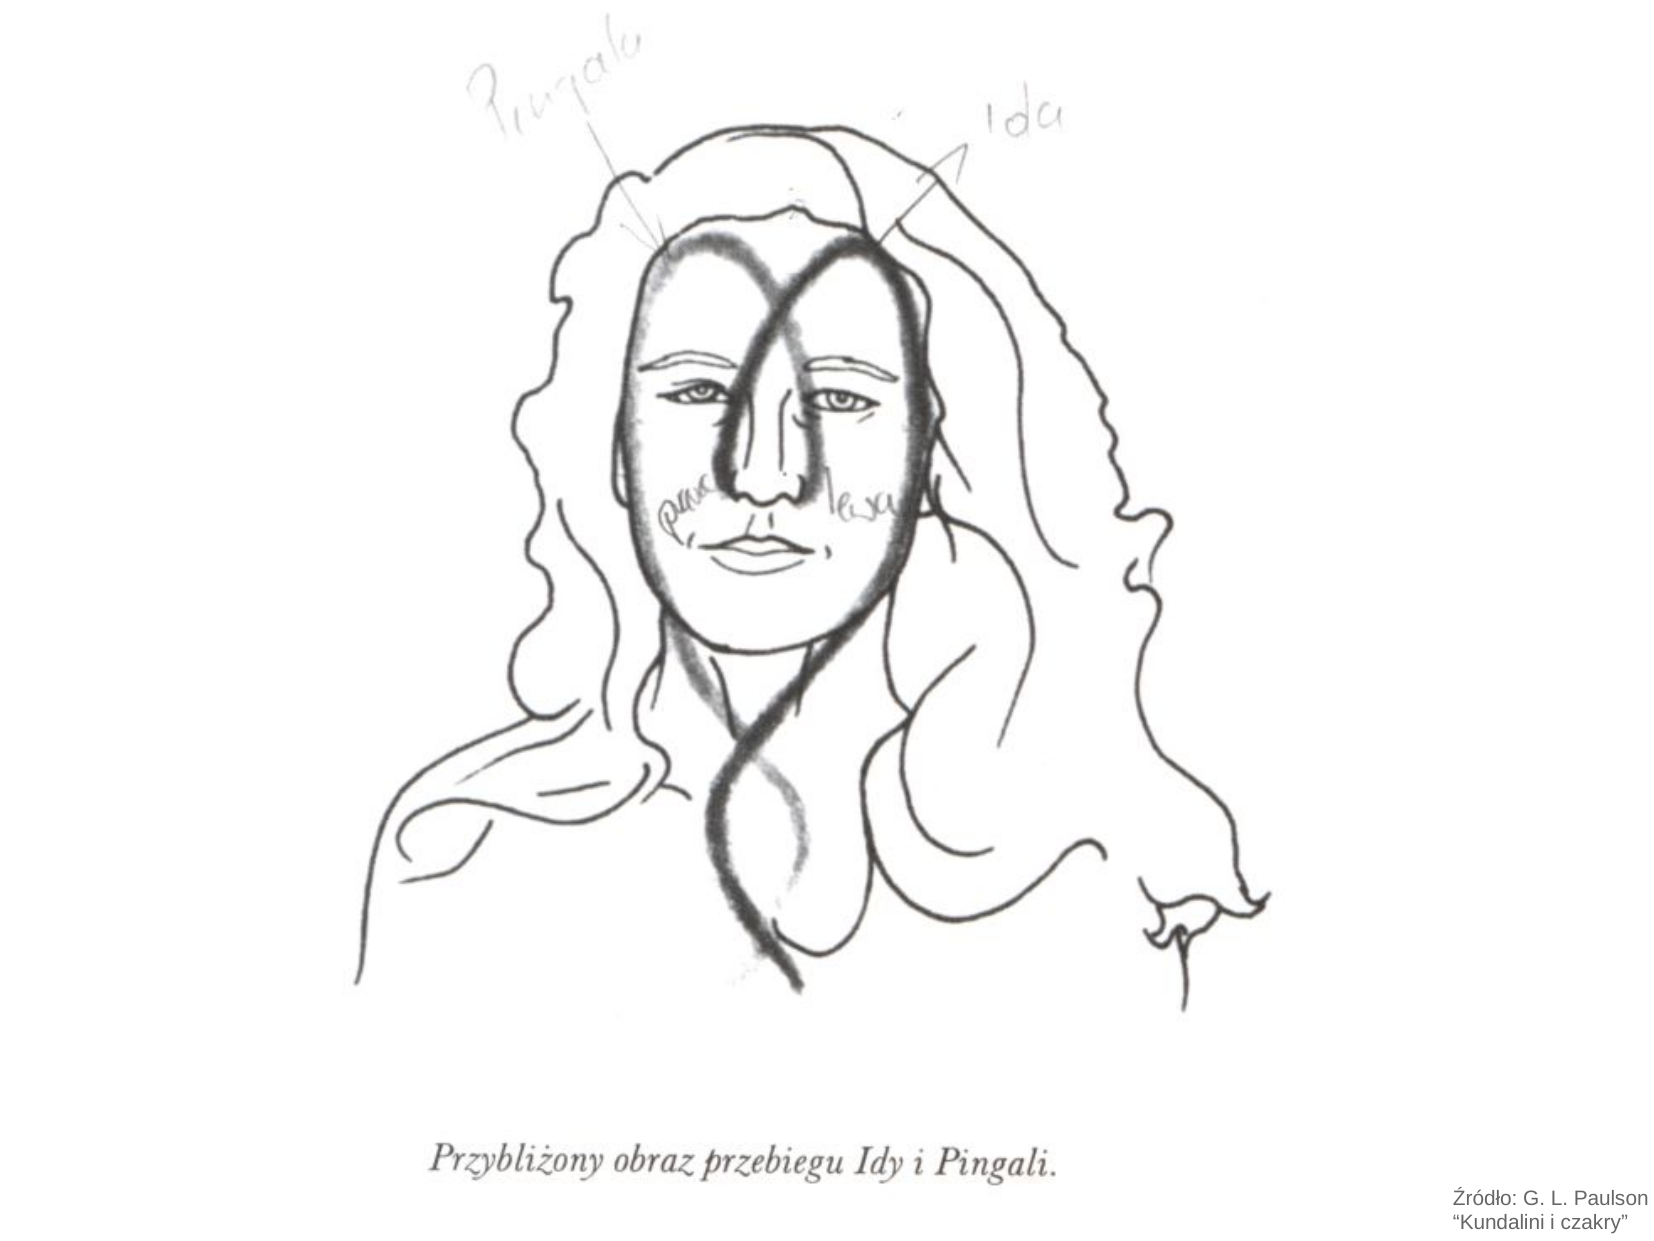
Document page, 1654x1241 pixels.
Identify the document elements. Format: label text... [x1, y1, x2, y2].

text_box Źródło: G. L. Paulson “Kundalini i czakry” [1446, 1181, 1654, 1240]
picture [329, 0, 1325, 1241]
